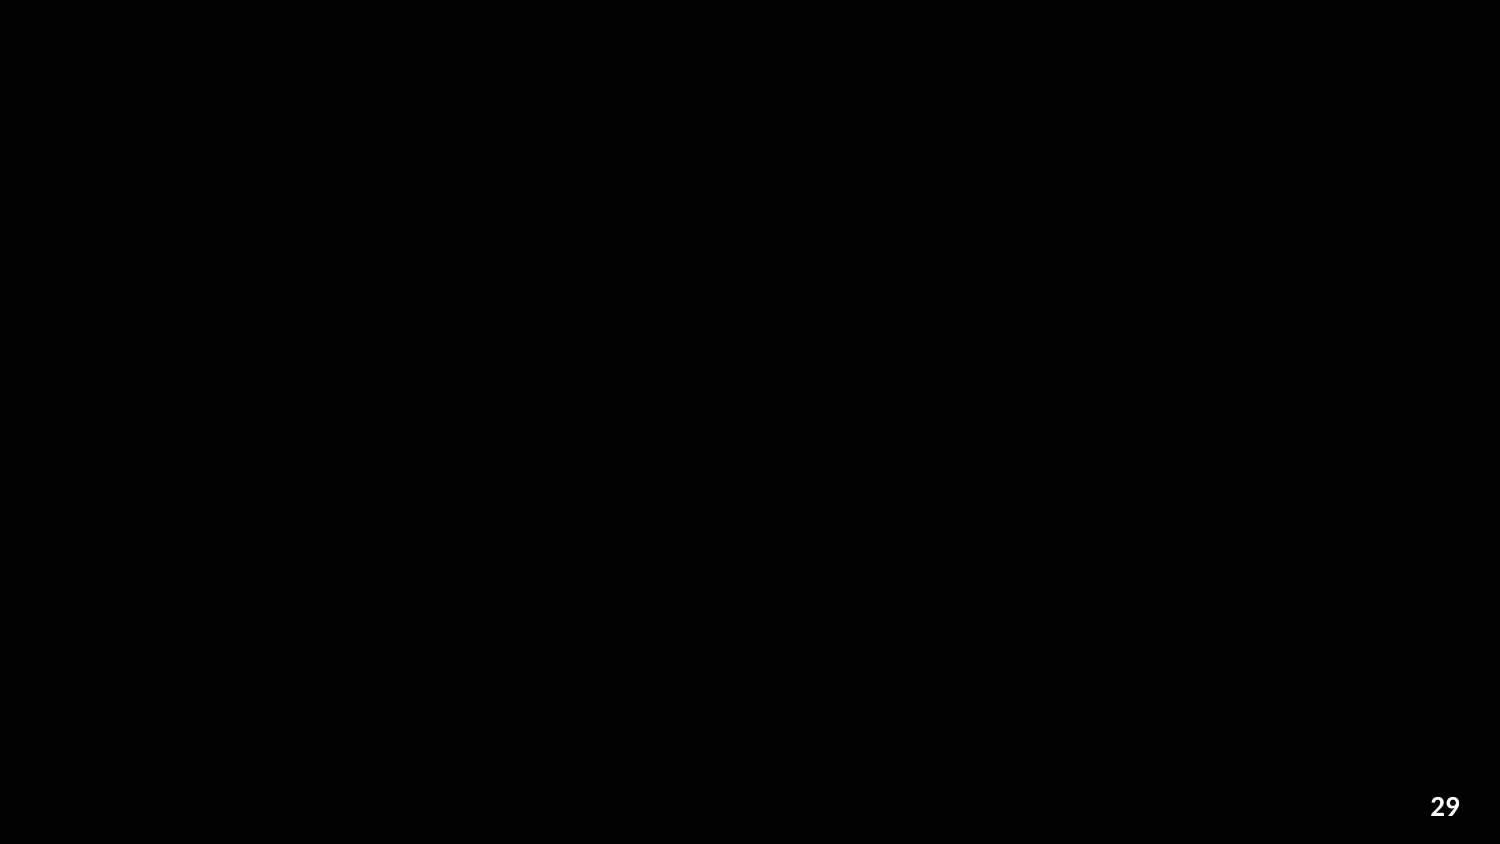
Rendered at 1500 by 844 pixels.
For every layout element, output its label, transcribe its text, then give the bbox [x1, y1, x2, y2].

slide_number <number> [1125, 782, 1475, 828]
